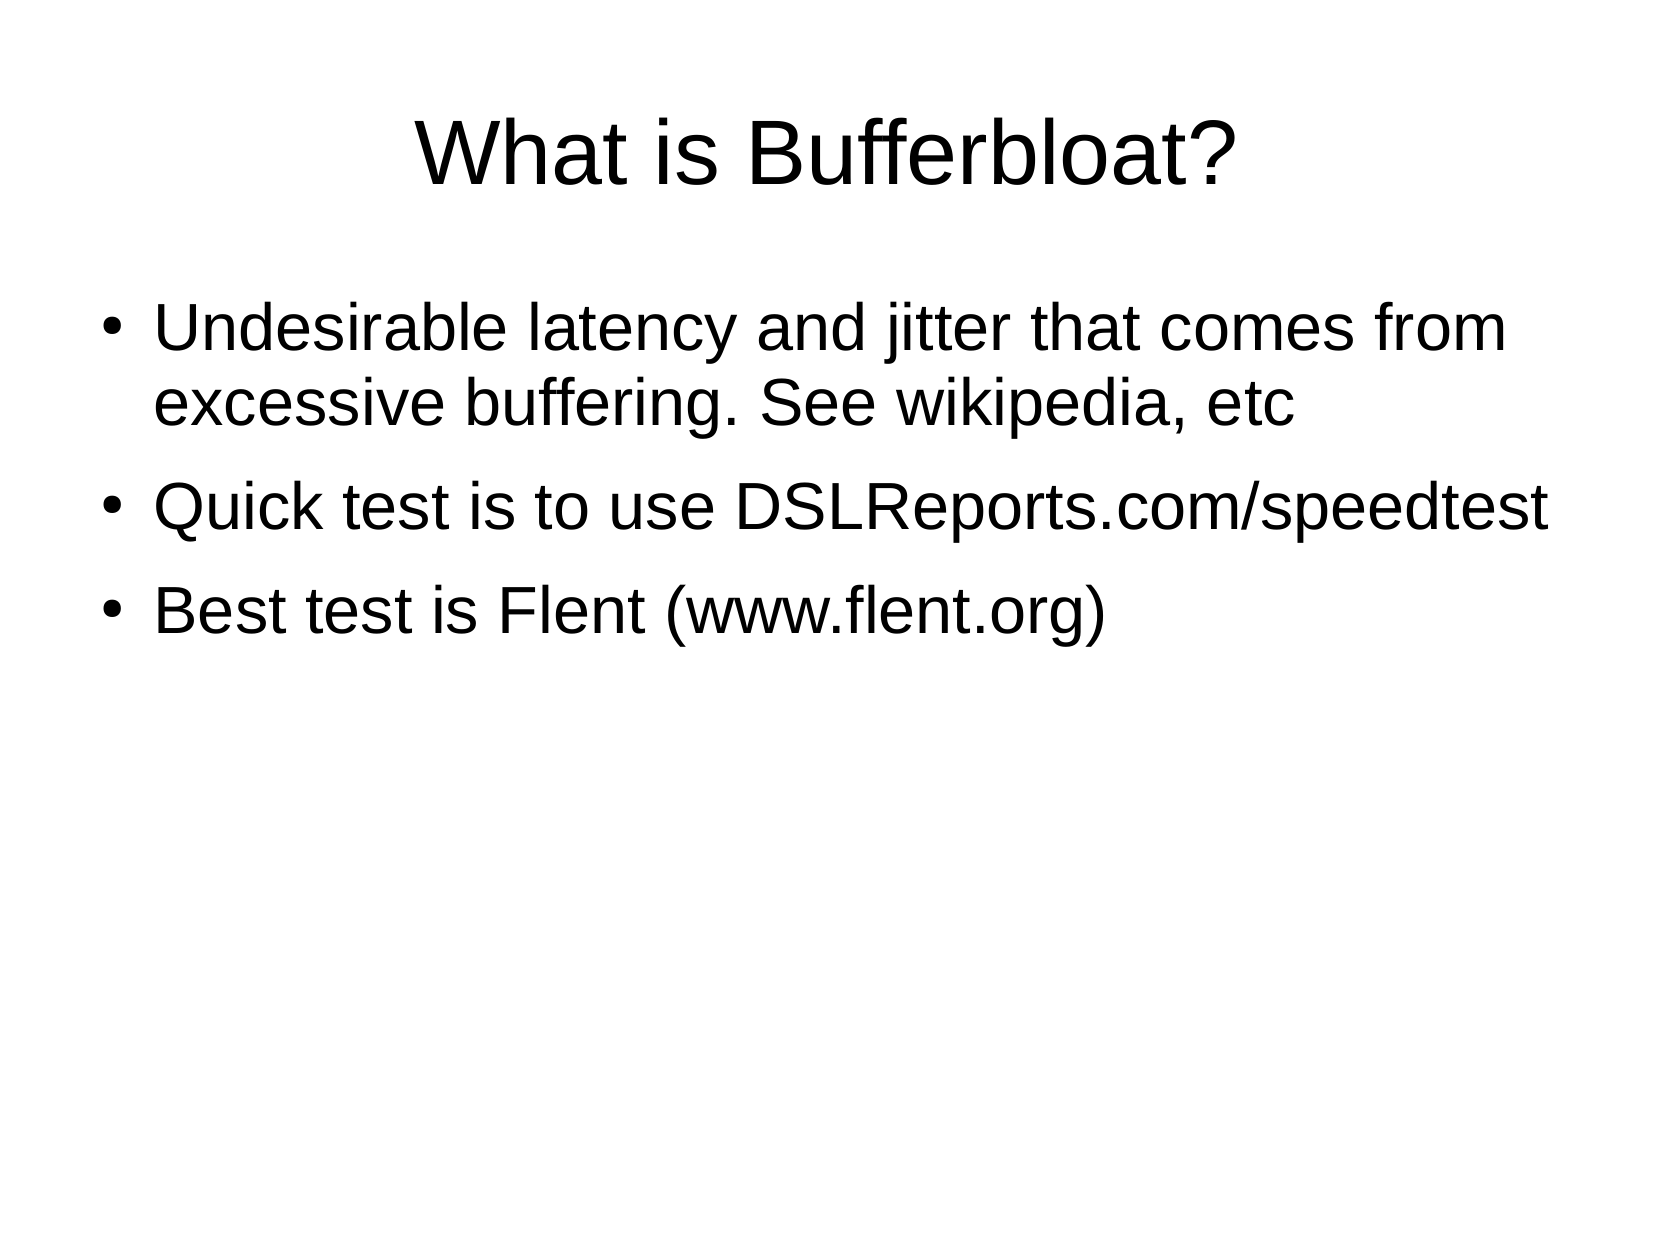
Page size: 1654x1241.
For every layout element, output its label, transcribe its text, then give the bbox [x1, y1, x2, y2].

title What is Bufferbloat? [82, 49, 1571, 257]
list Undesirable latency and jitter that comes from excessive buffering. See wikipedia, etc Quick test is to use DSLReports.com/speedtest Best test is Flent (www.flent.org) [82, 290, 1571, 1010]
